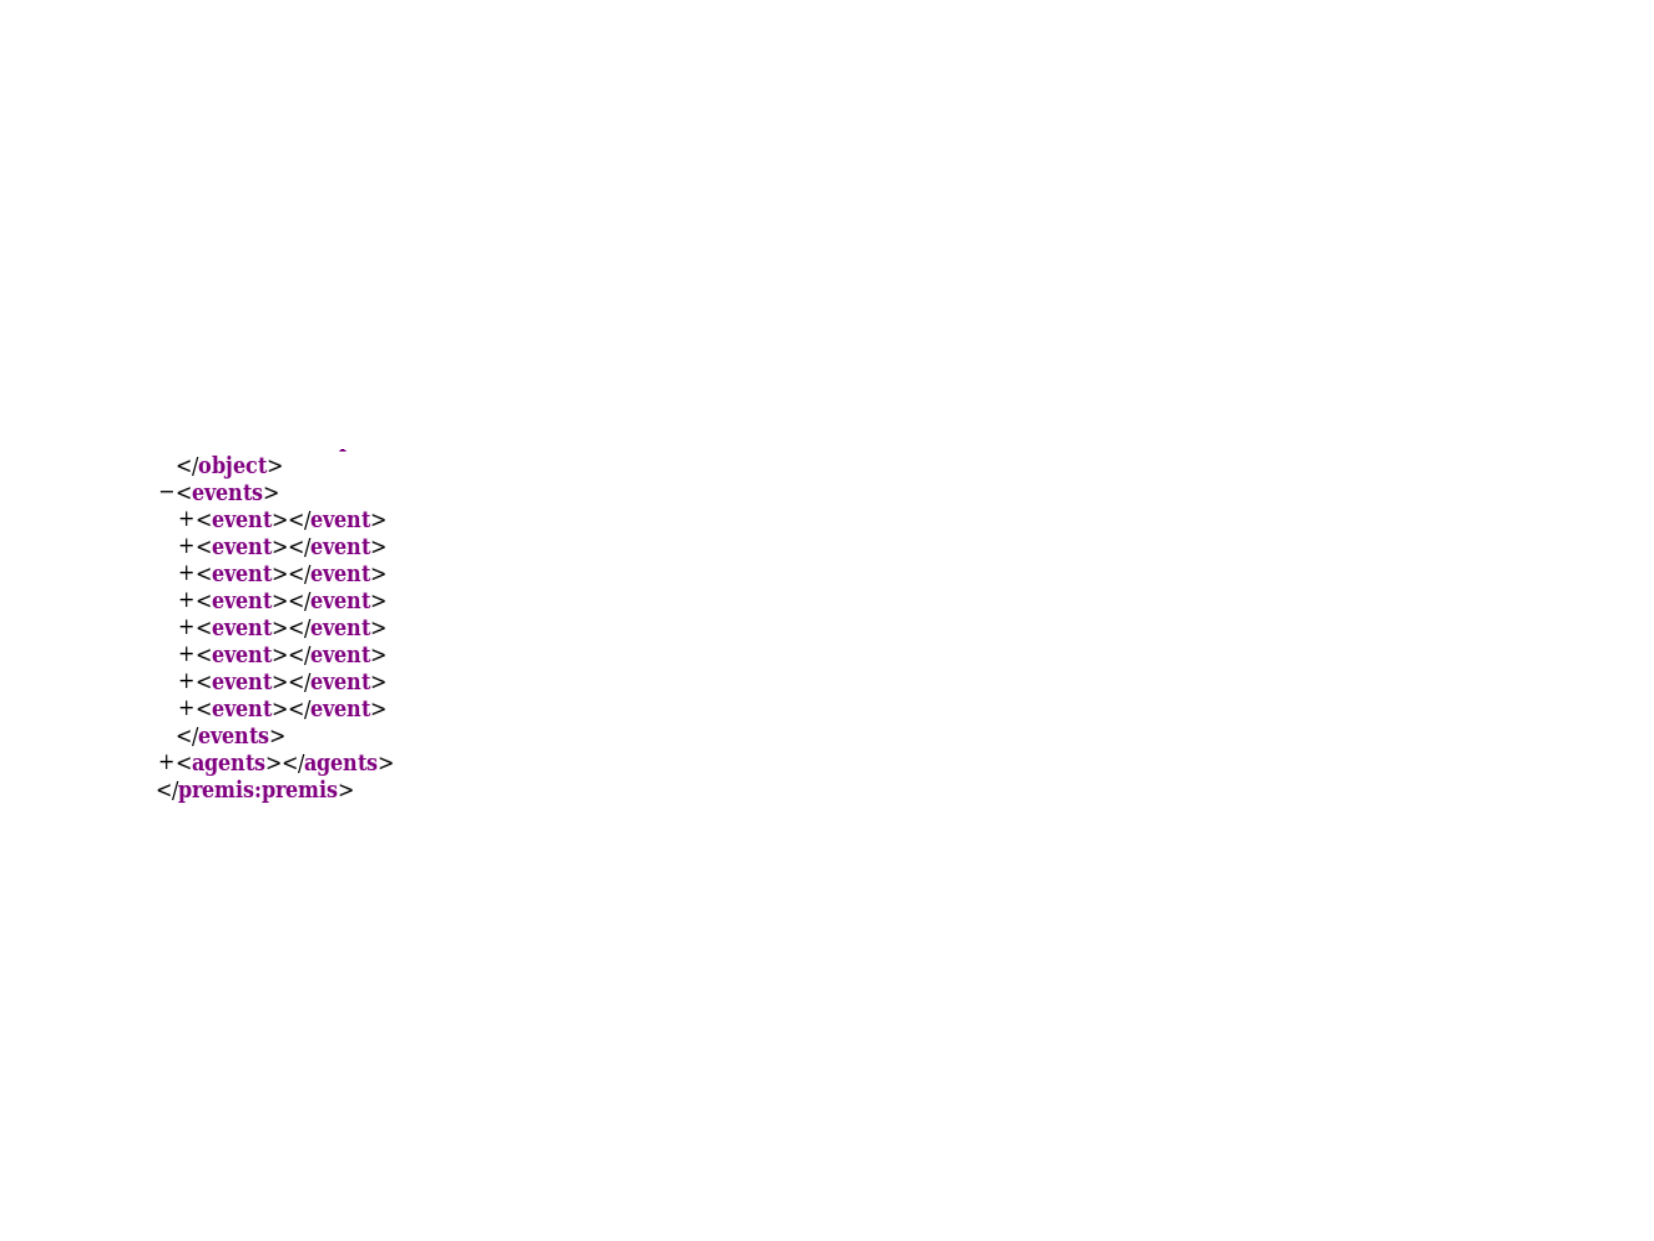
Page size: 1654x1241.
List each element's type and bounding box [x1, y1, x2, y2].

picture [36, 449, 1568, 807]
